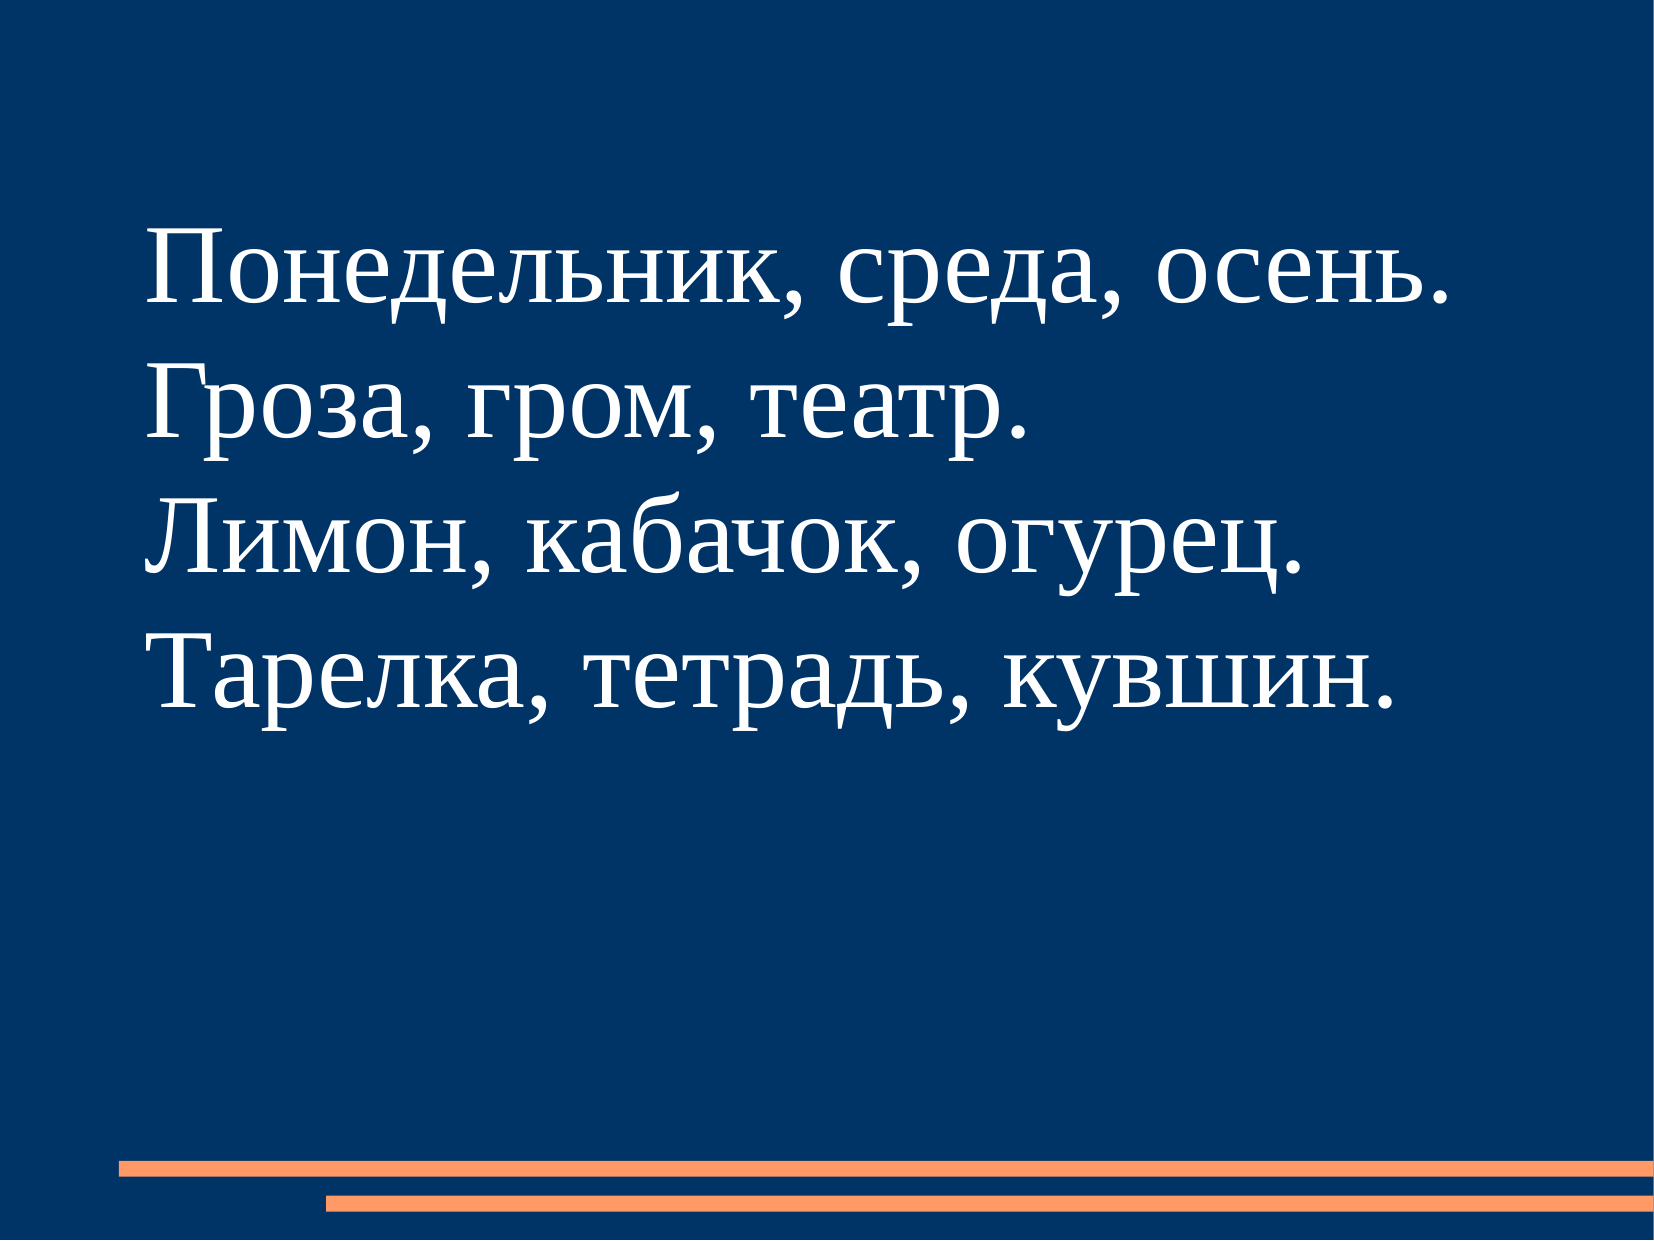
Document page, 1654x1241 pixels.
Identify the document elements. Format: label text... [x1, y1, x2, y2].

text_box Понедельник, среда, осень. Гроза, гром, театр. Лимон, кабачок, огурец. Тарелка, тетрадь, кувшин. [129, 183, 1507, 739]
